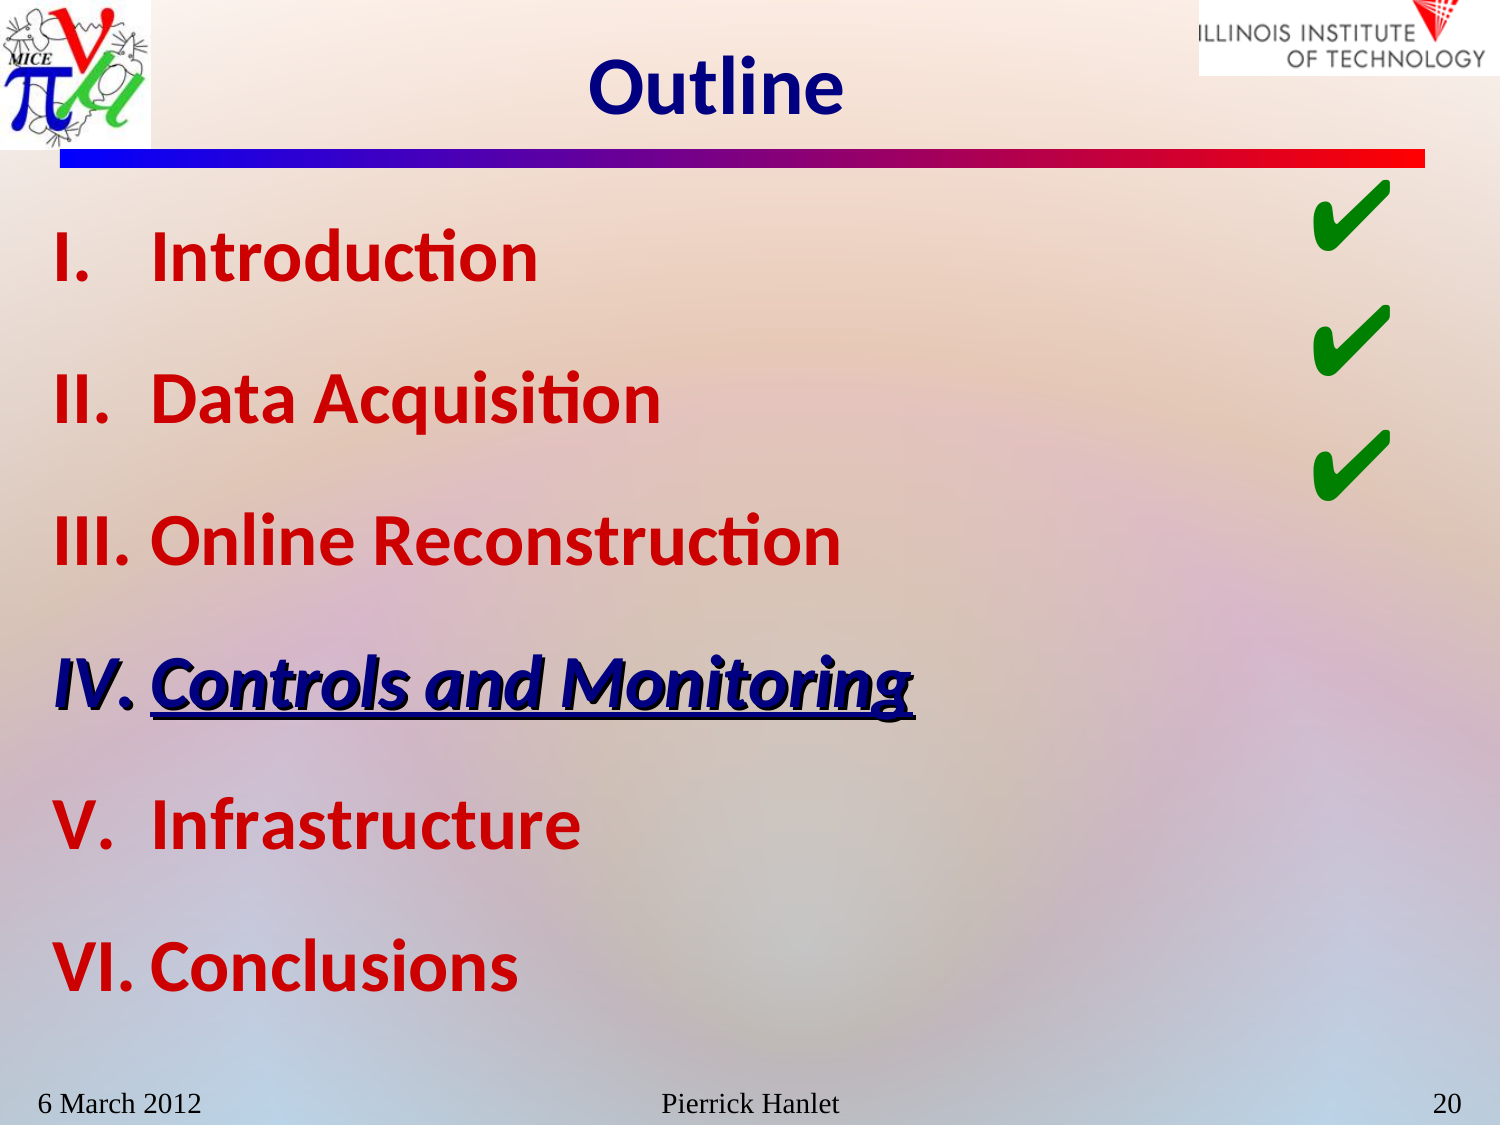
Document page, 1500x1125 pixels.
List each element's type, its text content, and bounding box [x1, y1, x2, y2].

text_box Introduction Data Acquisition Online Reconstruction Controls and Monitoring Infrastructure Conclusions [37, 187, 1463, 1078]
title Outline [234, 38, 1200, 151]
picture [0, 0, 1500, 1125]
text_box [1297, 149, 1425, 602]
